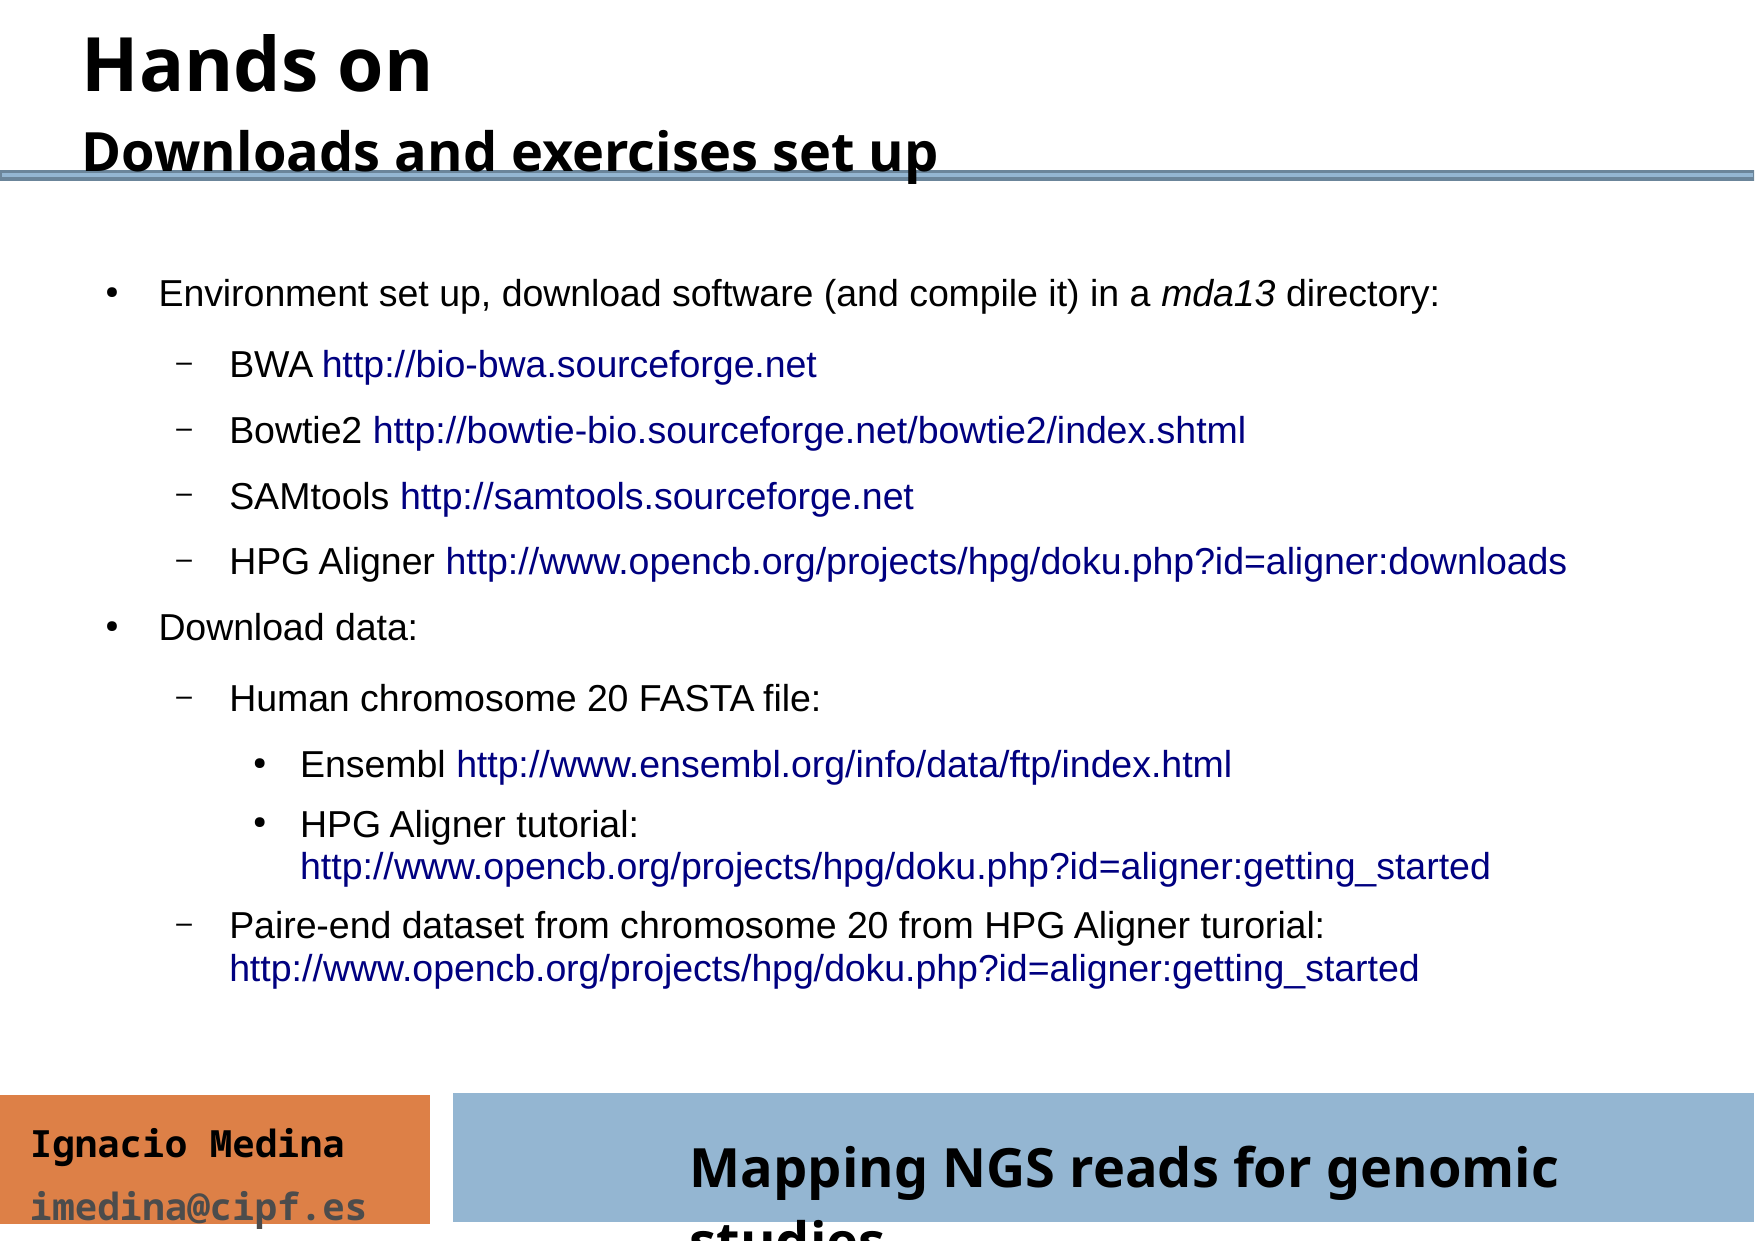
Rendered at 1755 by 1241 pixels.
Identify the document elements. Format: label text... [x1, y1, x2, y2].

text_box Ignacio Medina imedina@cipf.es [15, 1110, 406, 1213]
text_box Hands on Downloads and exercises set up [67, 3, 1688, 168]
text_box [916, 171, 1754, 179]
list Environment set up, download software (and compile it) in a mda13 directory: BWA http://bio-bwa.sourceforge.net Bowtie2 http://bowtie-bio.sourceforge.net/bowtie2/index.shtml SAMtools http://samtools.sourceforge.net HPG Aligner http://www.opencb.org/projects/hpg/doku.php?id=aligner:downloads Download data: Human chromosome 20 FASTA file: Ensembl http://www.ensembl.org/info/data/ftp/index.html HPG Aligner tutorial: http://www.opencb.org/projects/hpg/doku.php?id=aligner:getting_started Paire-end dataset from chromosome 20 from HPG Aligner turorial: http://www.opencb.org/projects/hpg/doku.php?id=aligner:getting_started [87, 272, 1632, 992]
text_box [0, 171, 908, 179]
text_box Mapping NGS reads for genomic studies [675, 1122, 1726, 1200]
